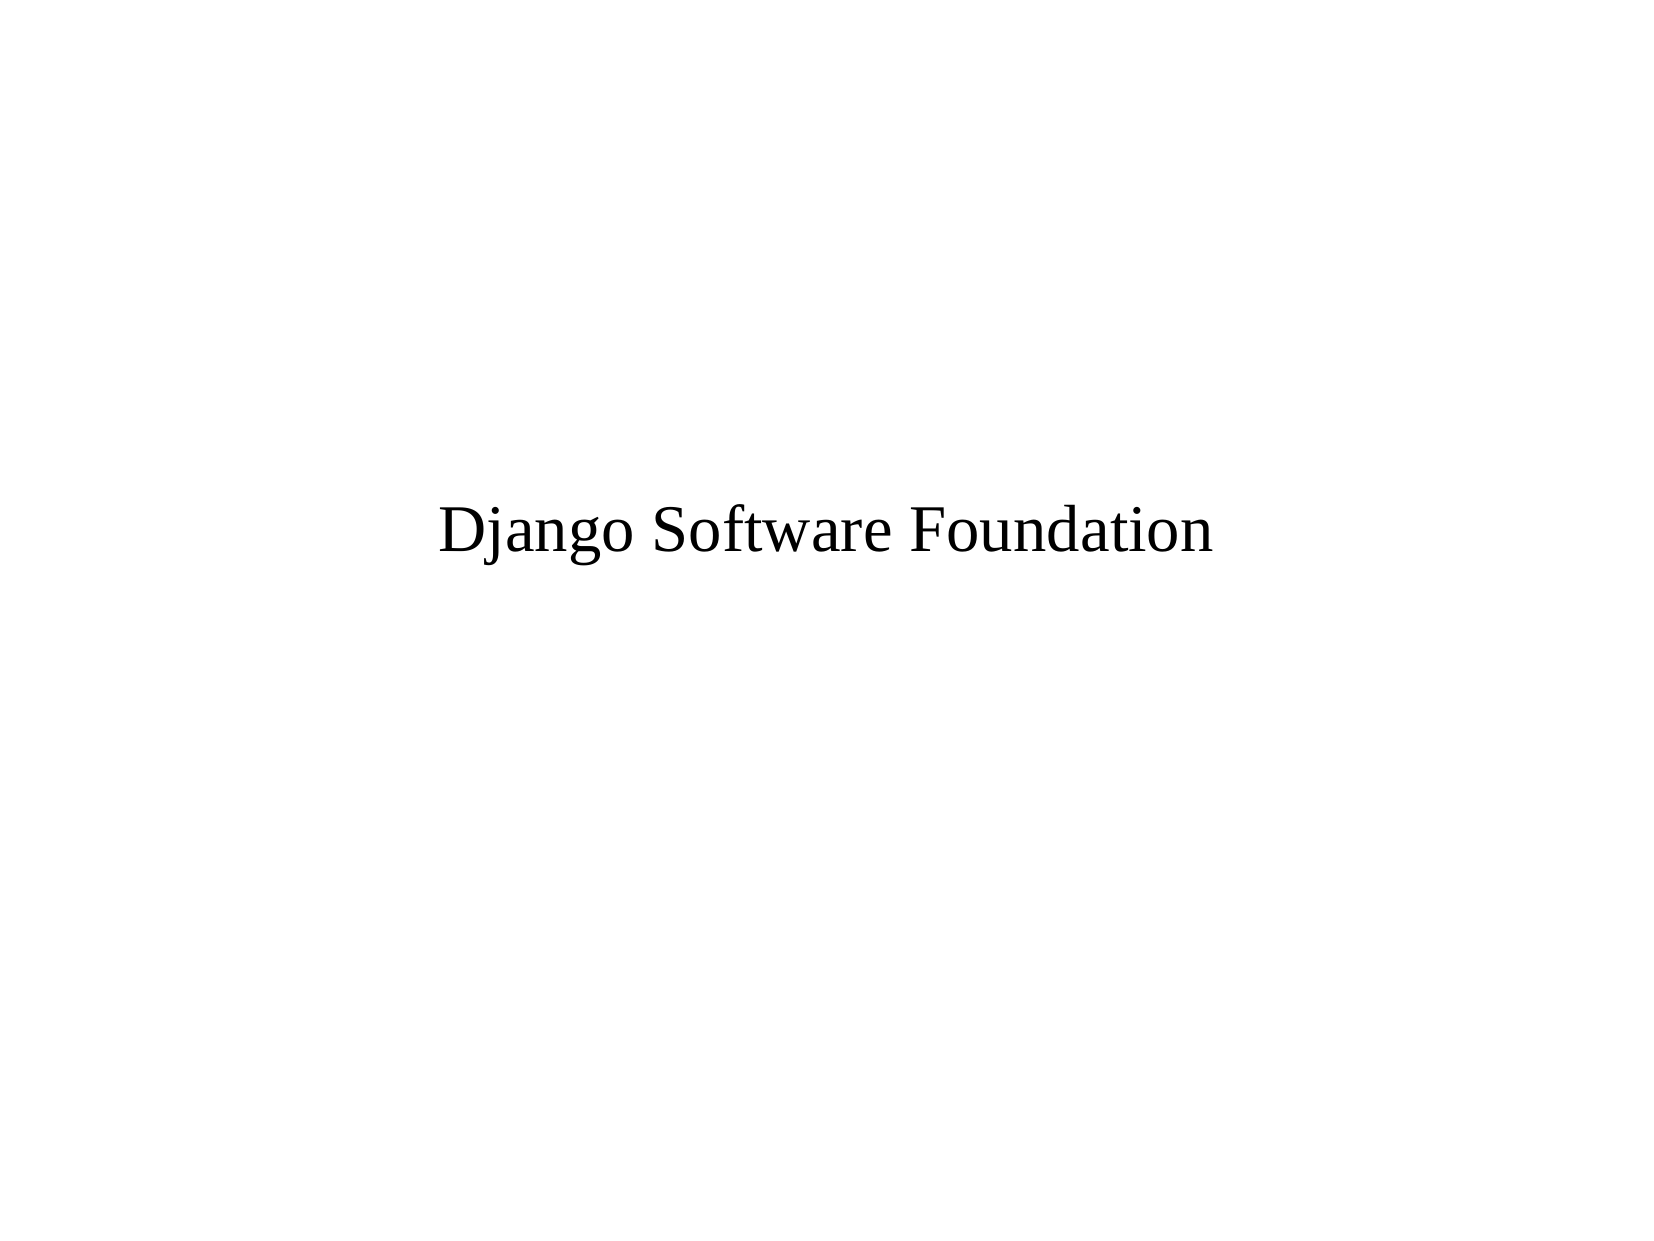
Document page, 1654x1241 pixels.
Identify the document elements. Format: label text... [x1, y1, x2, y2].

subtitle Django Software Foundation [82, 49, 1571, 1010]
